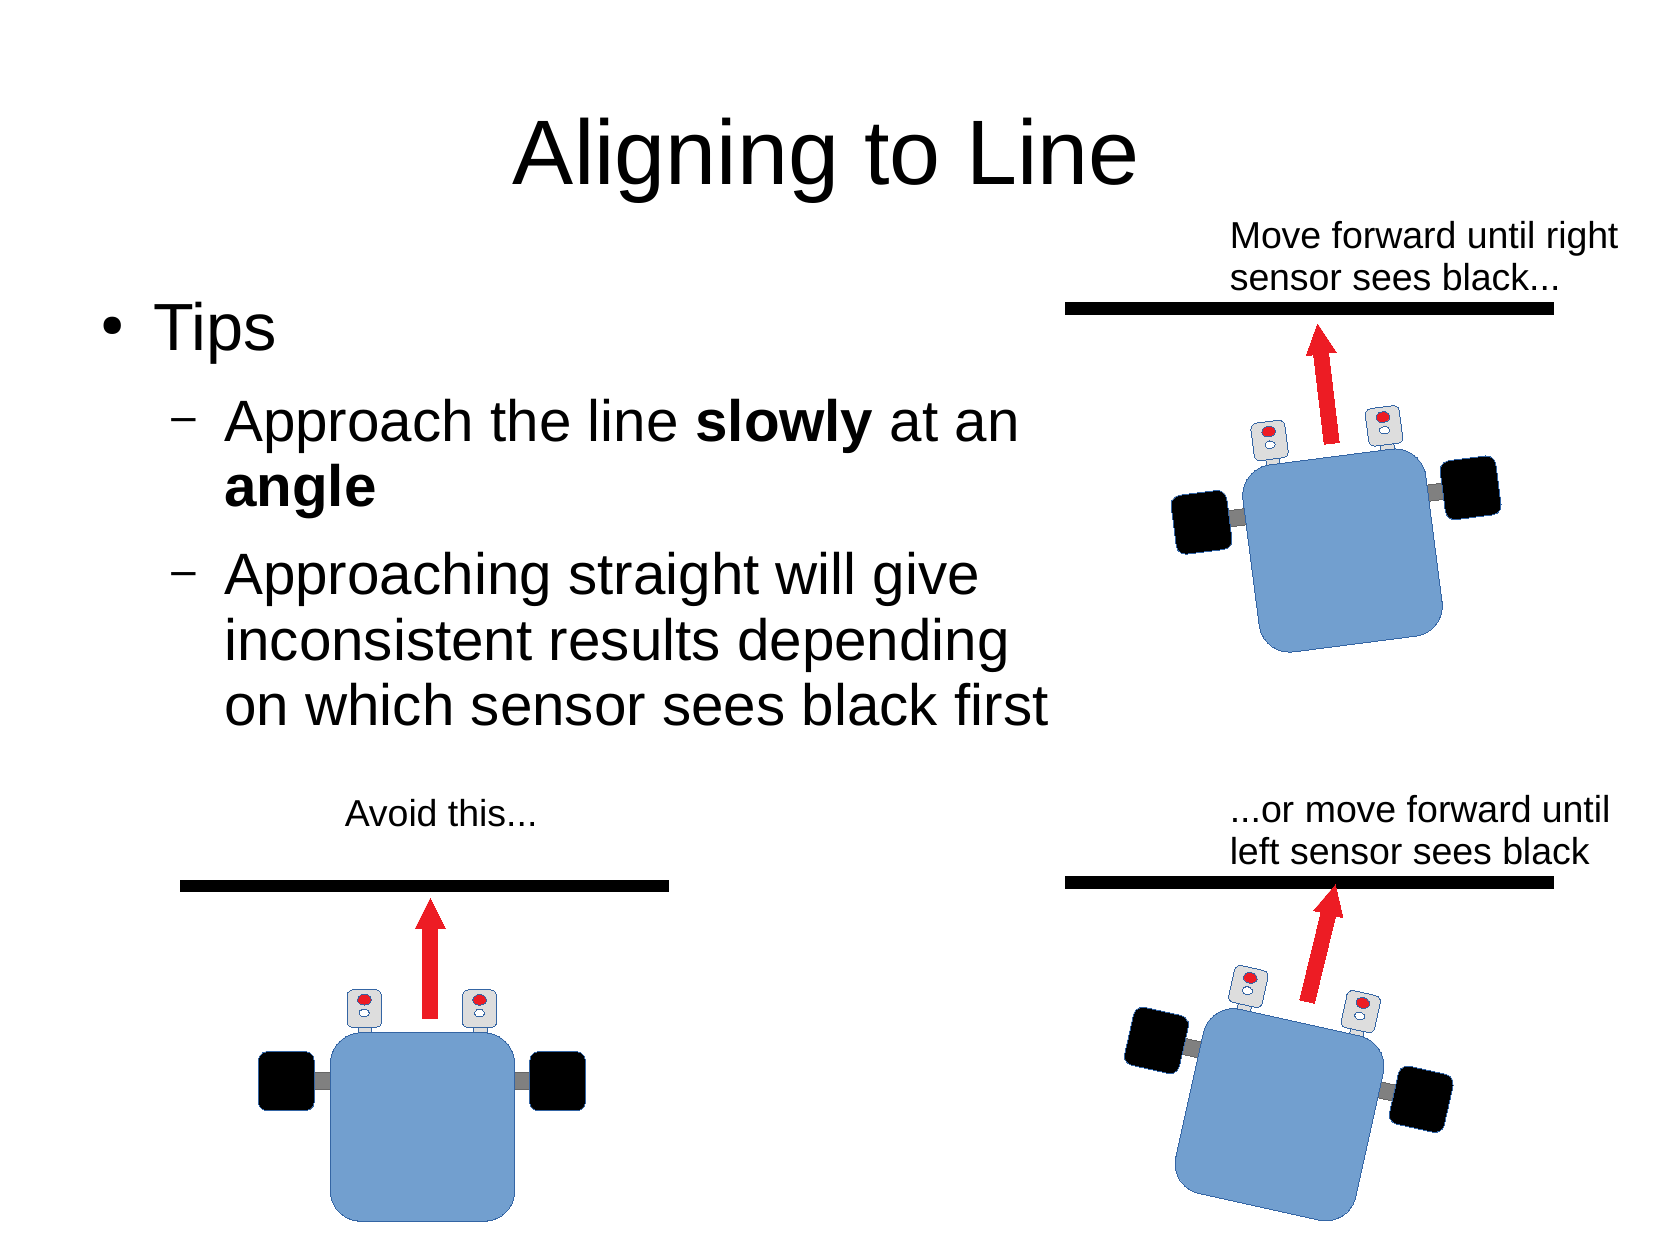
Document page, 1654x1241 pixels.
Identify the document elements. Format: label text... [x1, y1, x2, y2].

text_box Move forward until right sensor sees black... [1215, 207, 1636, 391]
text_box Avoid this... [330, 784, 751, 968]
text_box [1317, 391, 1340, 445]
title Aligning to Line [82, 49, 1571, 257]
list Tips Approach the line slowly at an angle Approaching straight will give inconsistent results depending on which sensor sees black first [82, 290, 1066, 1156]
text_box [1171, 405, 1502, 653]
text_box ...or move forward until left sensor sees black [1215, 781, 1636, 965]
text_box [422, 968, 438, 1019]
text_box [1299, 965, 1324, 1004]
text_box [258, 989, 586, 1222]
text_box [1124, 965, 1454, 1221]
